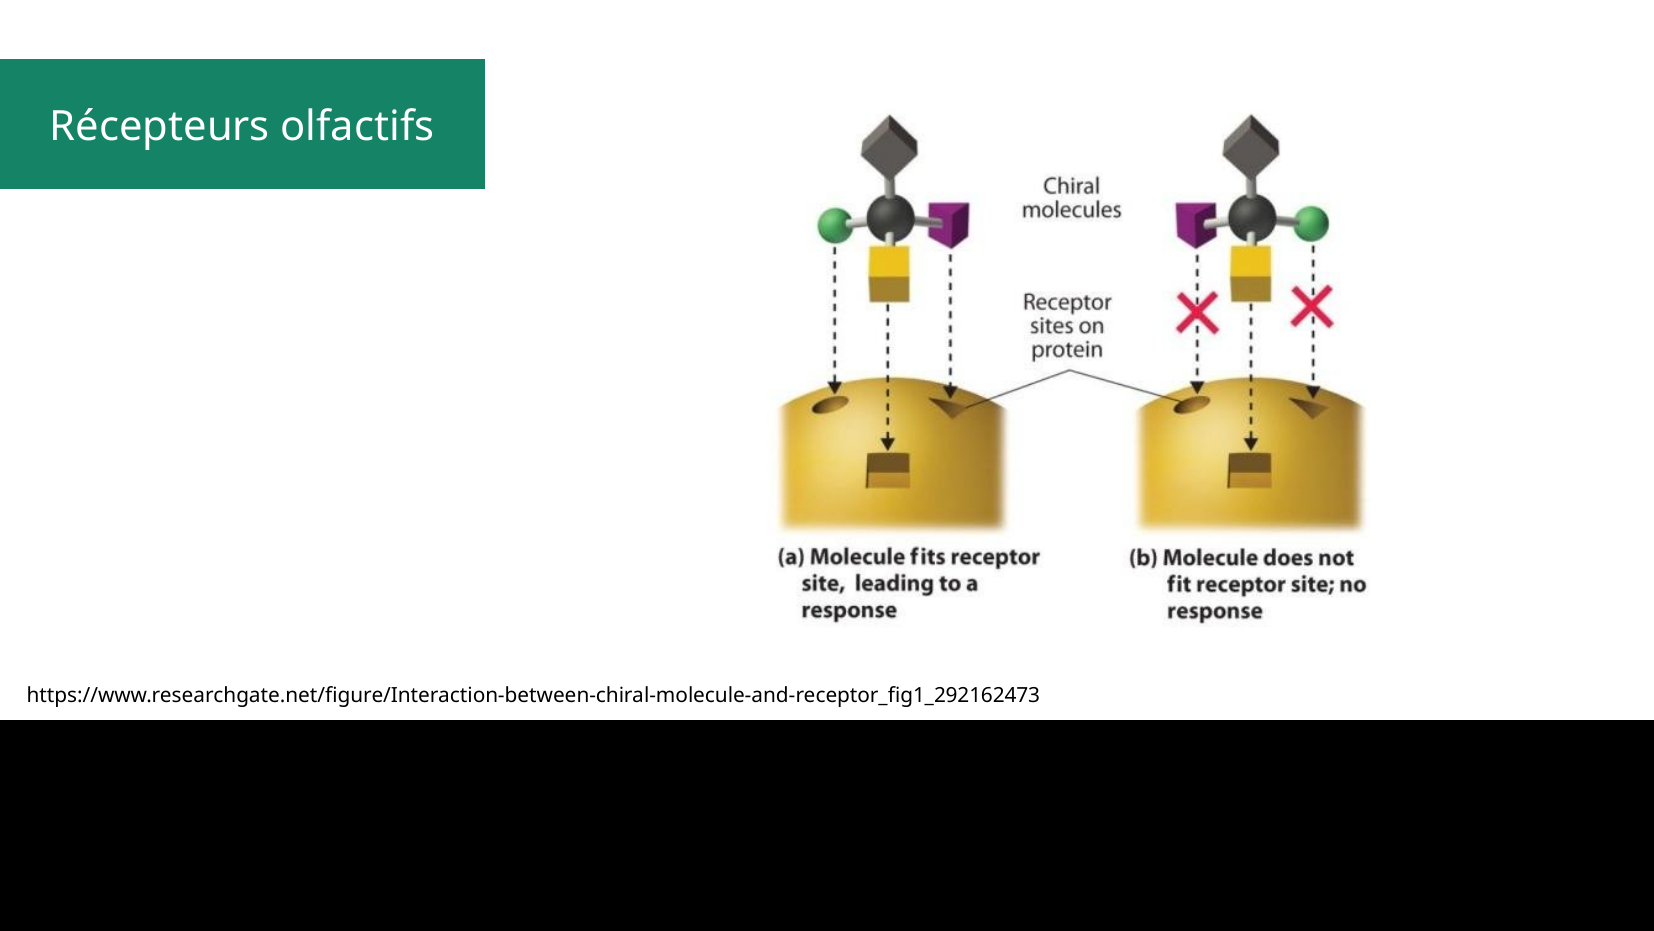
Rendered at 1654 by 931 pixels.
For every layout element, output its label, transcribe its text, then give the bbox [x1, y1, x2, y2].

text_box https://www.researchgate.net/figure/Interaction-between-chiral-molecule-and-receptor_fig1_292162473 [11, 673, 953, 715]
text_box [0, 720, 1654, 931]
text_box Récepteurs olfactifs [0, 59, 485, 189]
picture [767, 94, 1371, 632]
